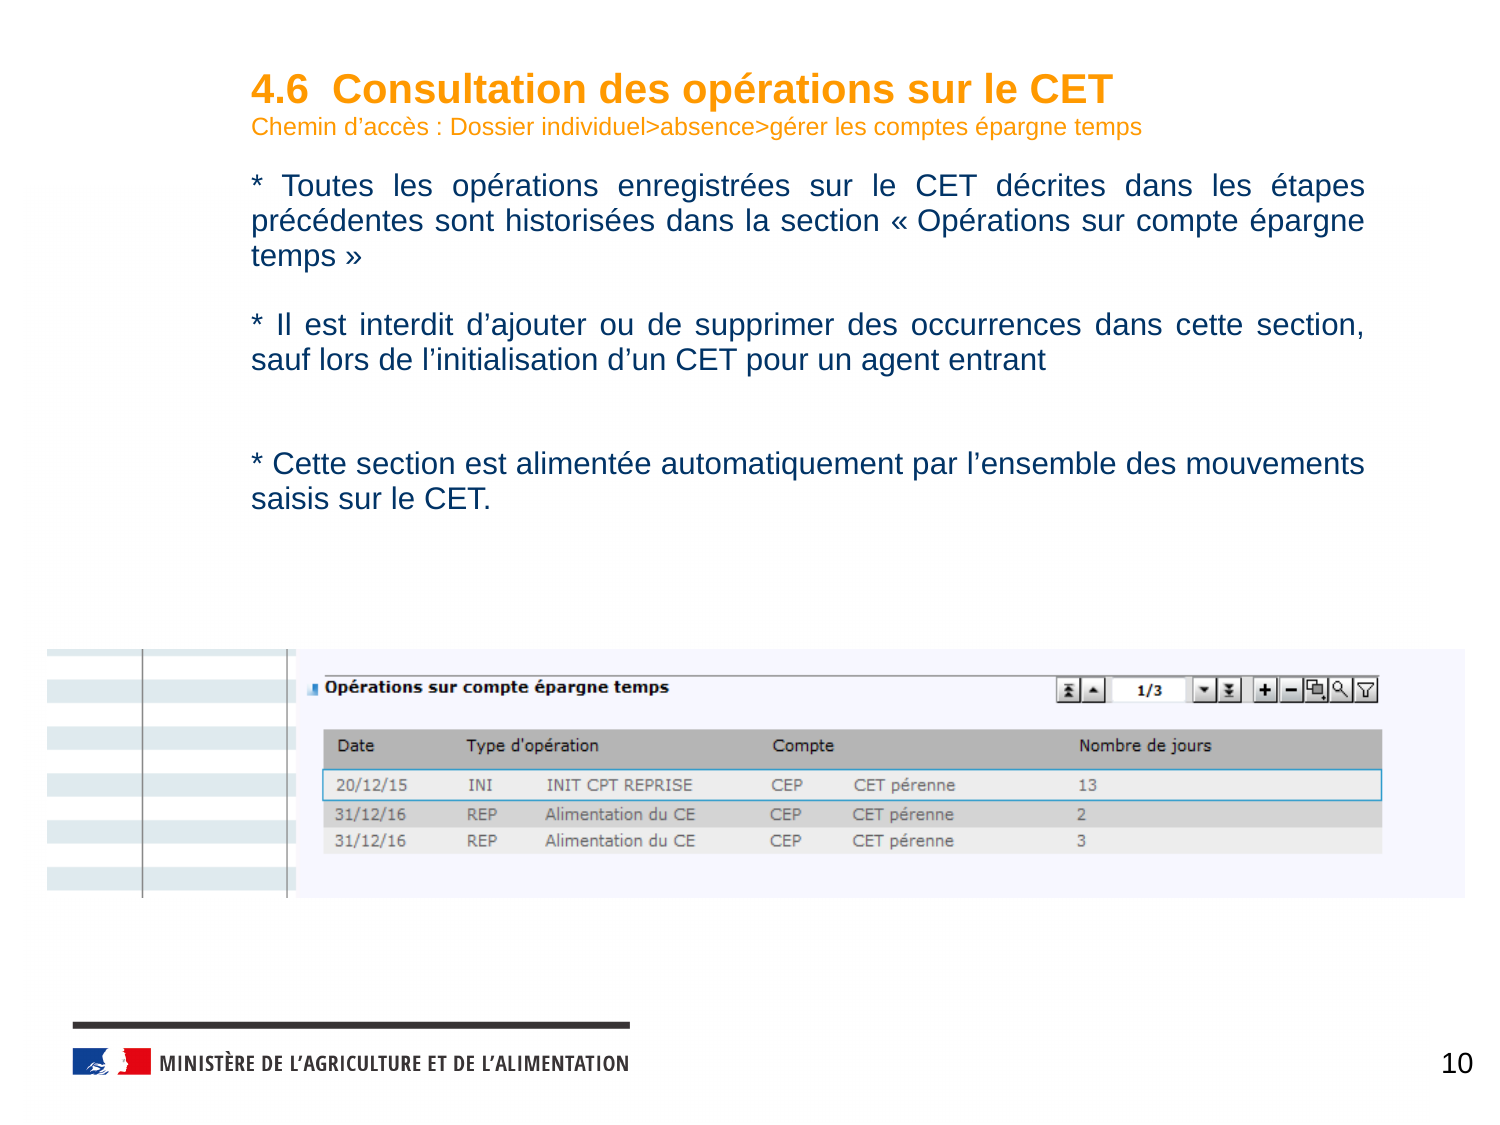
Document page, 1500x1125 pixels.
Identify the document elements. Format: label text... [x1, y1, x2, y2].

picture [23, 185, 1465, 1123]
text_box 4.6 Consultation des opérations sur le CET Chemin d’accès : Dossier individuel>absence>gérer les comptes épargne temps * Toutes les opérations enregistrées sur le CET décrites dans les étapes précédentes sont historisées dans la section « Opérations sur compte épargne temps » * Il est interdit d’ajouter ou de supprimer des occurrences dans cette section, sauf lors de l’initialisation d’un CET pour un agent entrant * Cette section est alimentée automatiquement par l’ensemble des mouvements saisis sur le CET. [236, 58, 1382, 649]
